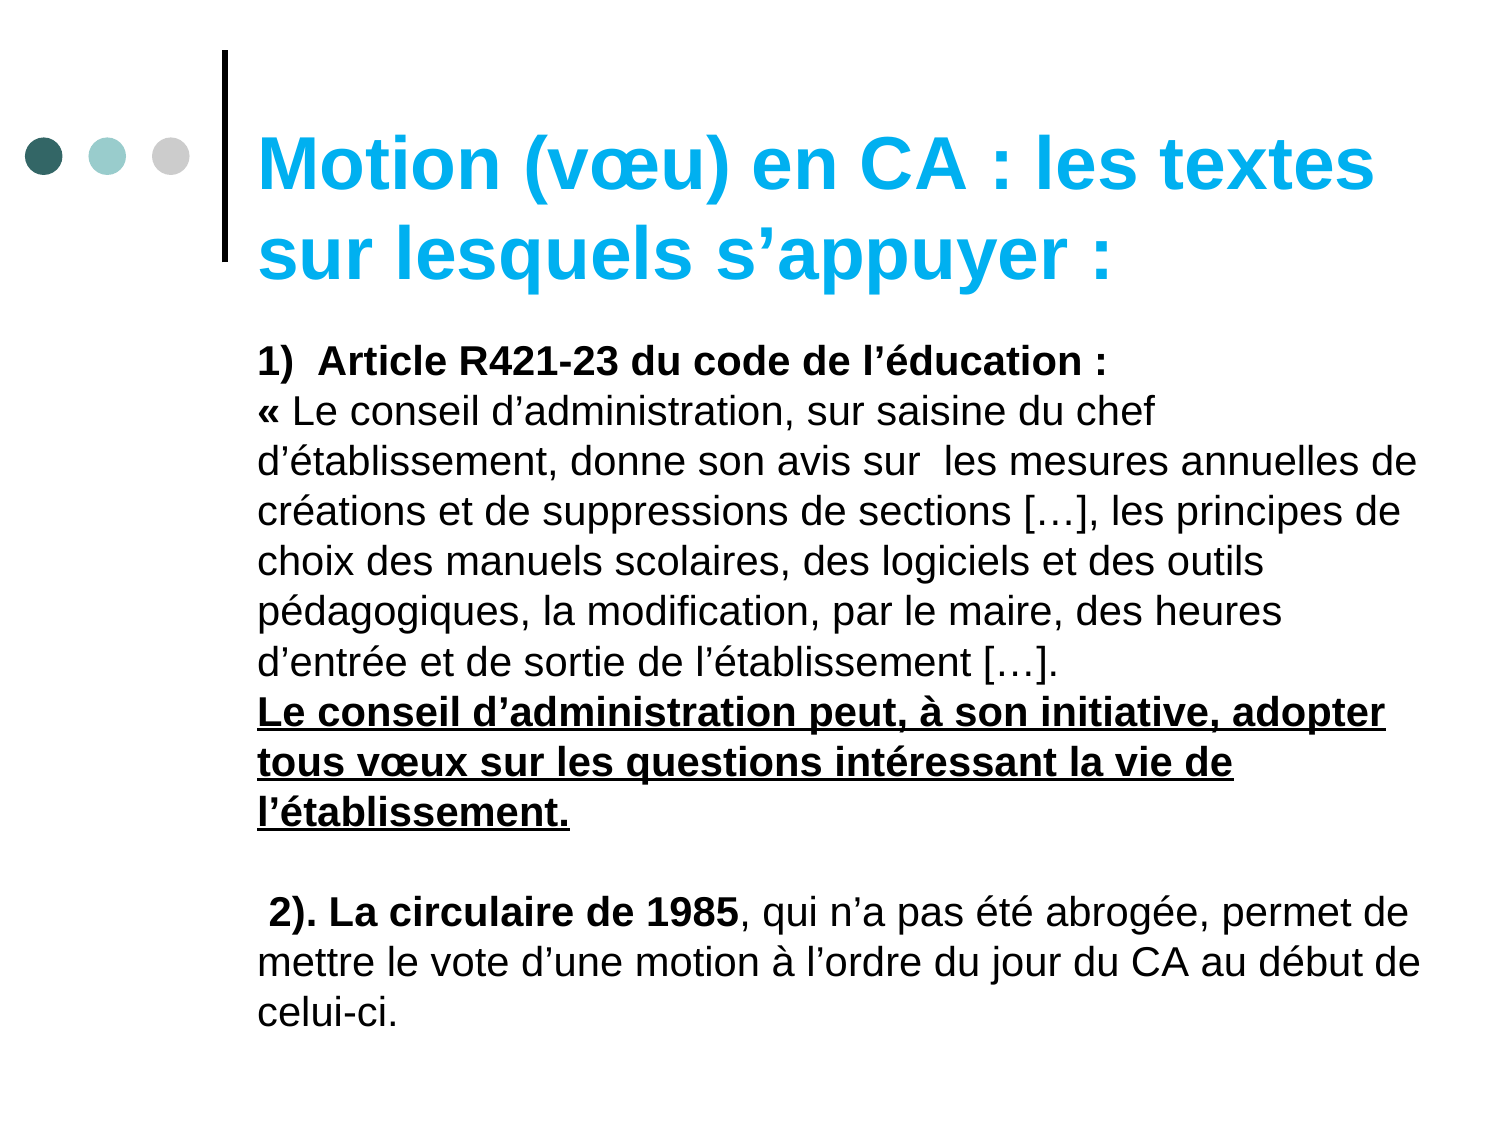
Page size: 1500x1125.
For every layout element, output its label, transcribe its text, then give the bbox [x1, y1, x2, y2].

title Motion (vœu) en CA : les textes sur lesquels s’appuyer : 1) Article R421-23 du code de l’éducation : « Le conseil d’administration, sur saisine du chef d’établissement, donne son avis sur les mesures annuelles de créations et de suppressions de sections […], les principes de choix des manuels scolaires, des logiciels et des outils pédagogiques, la modification, par le maire, des heures d’entrée et de sortie de l’établissement […]. Le conseil d’administration peut, à son initiative, adopter tous vœux sur les questions intéressant la vie de l’établissement. 2). La circulaire de 1985, qui n’a pas été abrogée, permet de mettre le vote d’une motion à l’ordre du jour du CA au début de celui-ci. [242, 66, 1447, 1083]
